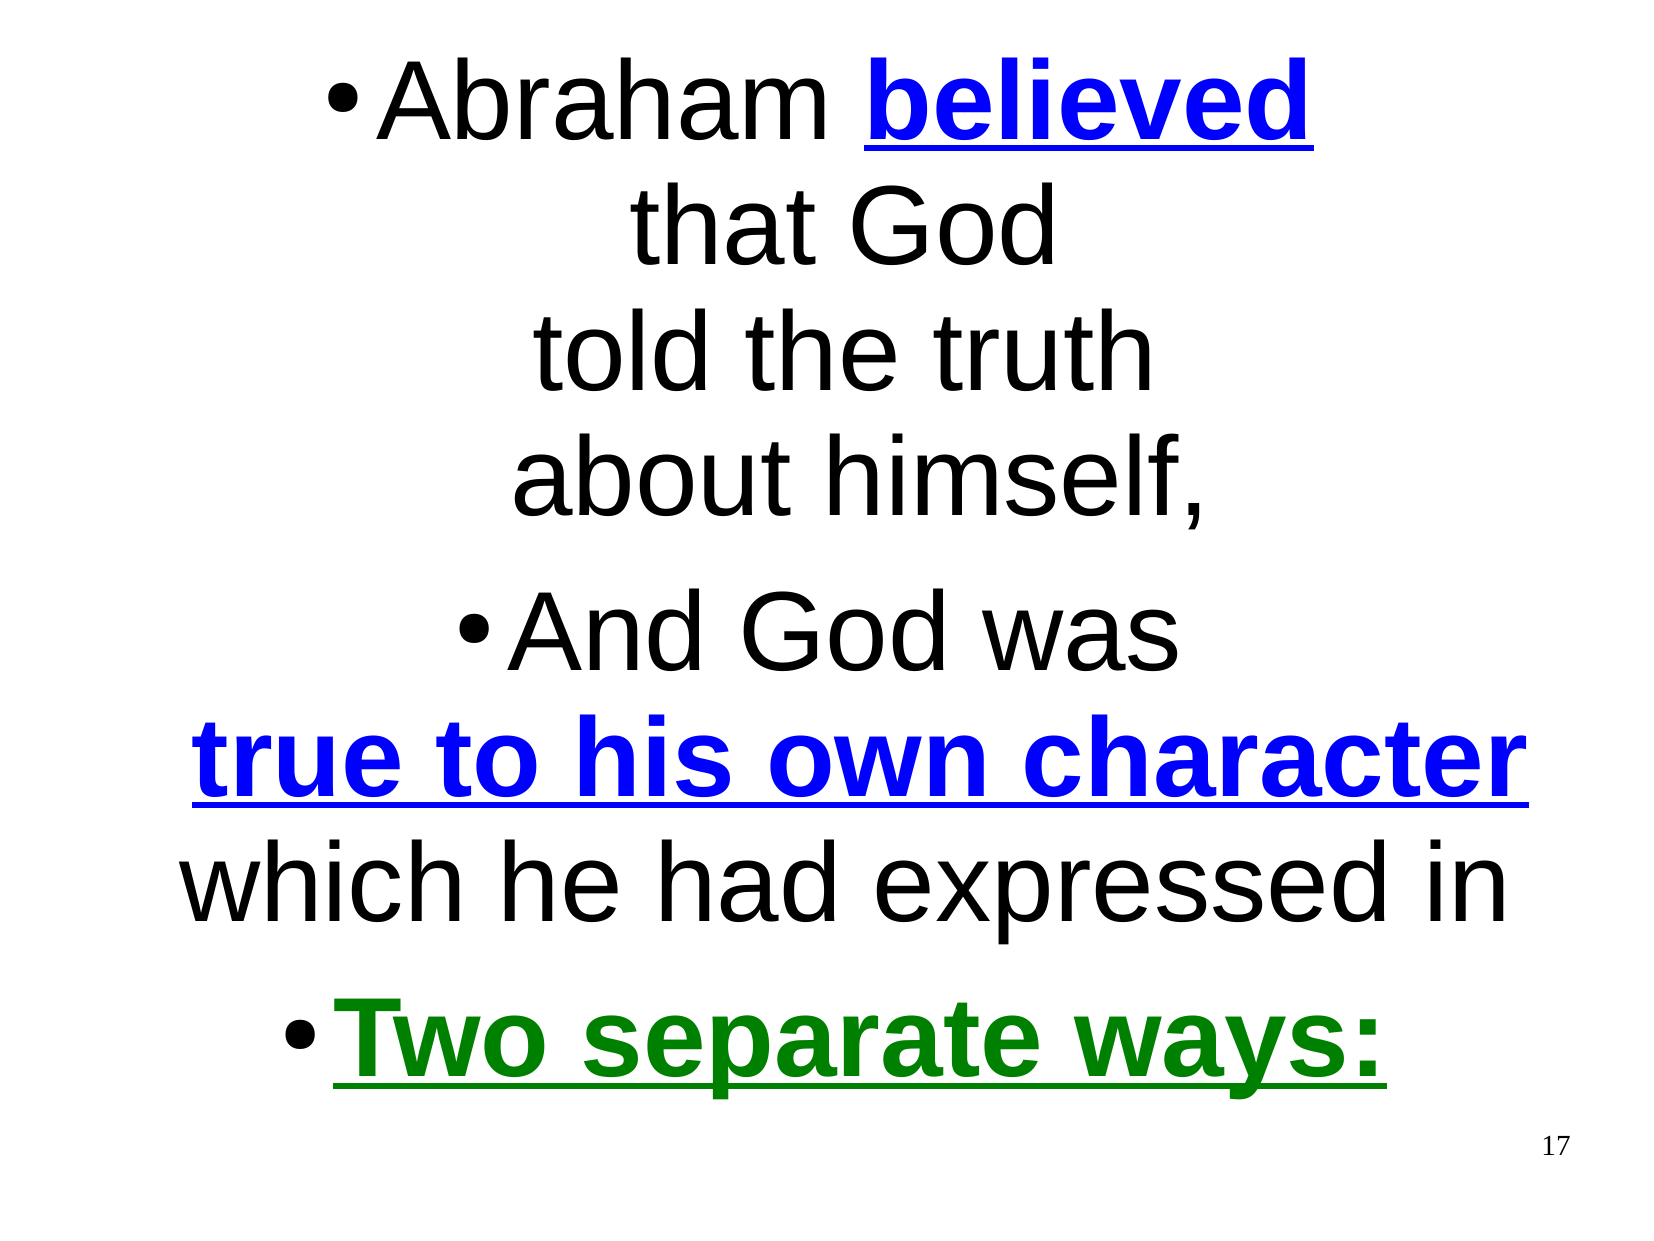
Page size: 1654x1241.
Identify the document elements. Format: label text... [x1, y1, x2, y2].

list Abraham believed that God told the truth about himself, And God was true to his own character which he had expressed in Two separate ways: [37, 37, 1613, 1238]
